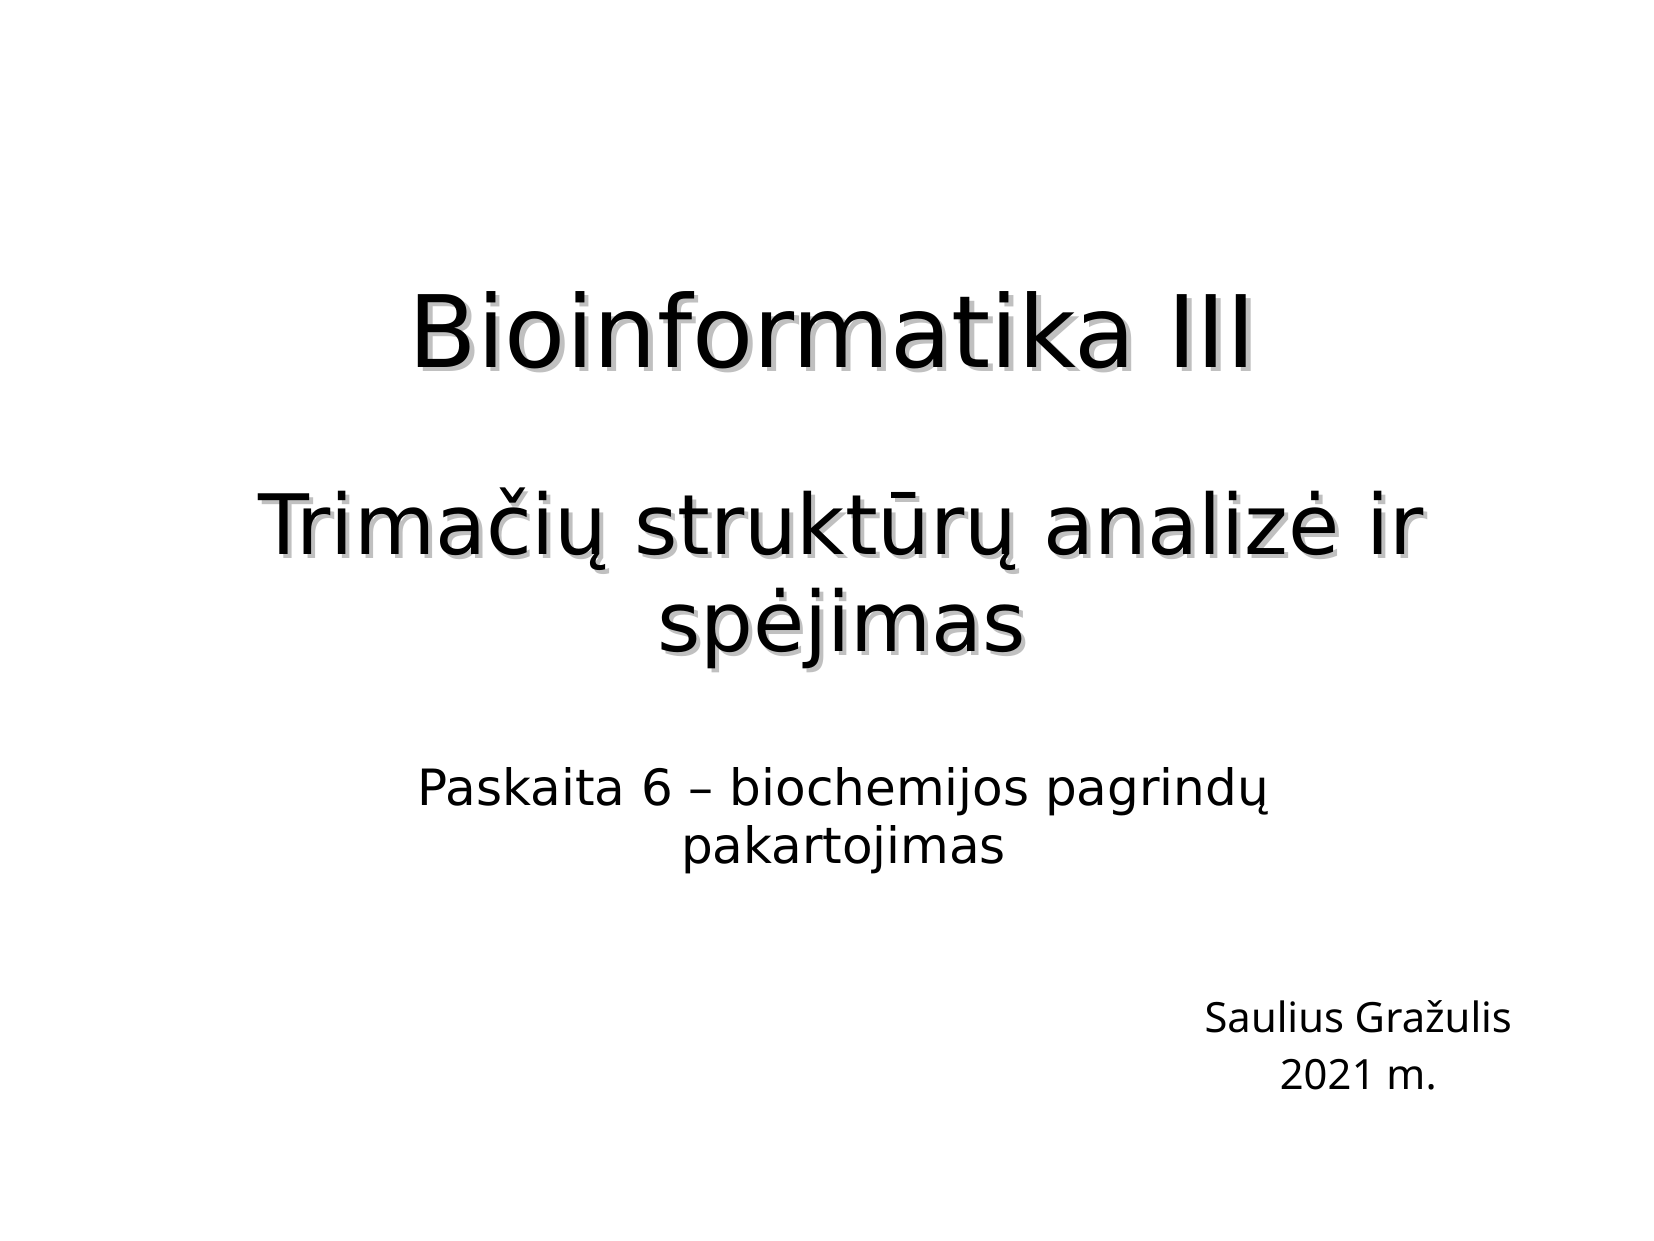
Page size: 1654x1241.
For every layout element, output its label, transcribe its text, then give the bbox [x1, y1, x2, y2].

text_box Paskaita 6 – biochemijos pagrindų pakartojimas [337, 751, 1351, 884]
title Bioinformatika III [88, 236, 1577, 429]
text_box Trimačių struktūrų analizė ir spėjimas [206, 470, 1477, 680]
text_box Saulius Gražulis 2021 m. [1151, 980, 1566, 1108]
